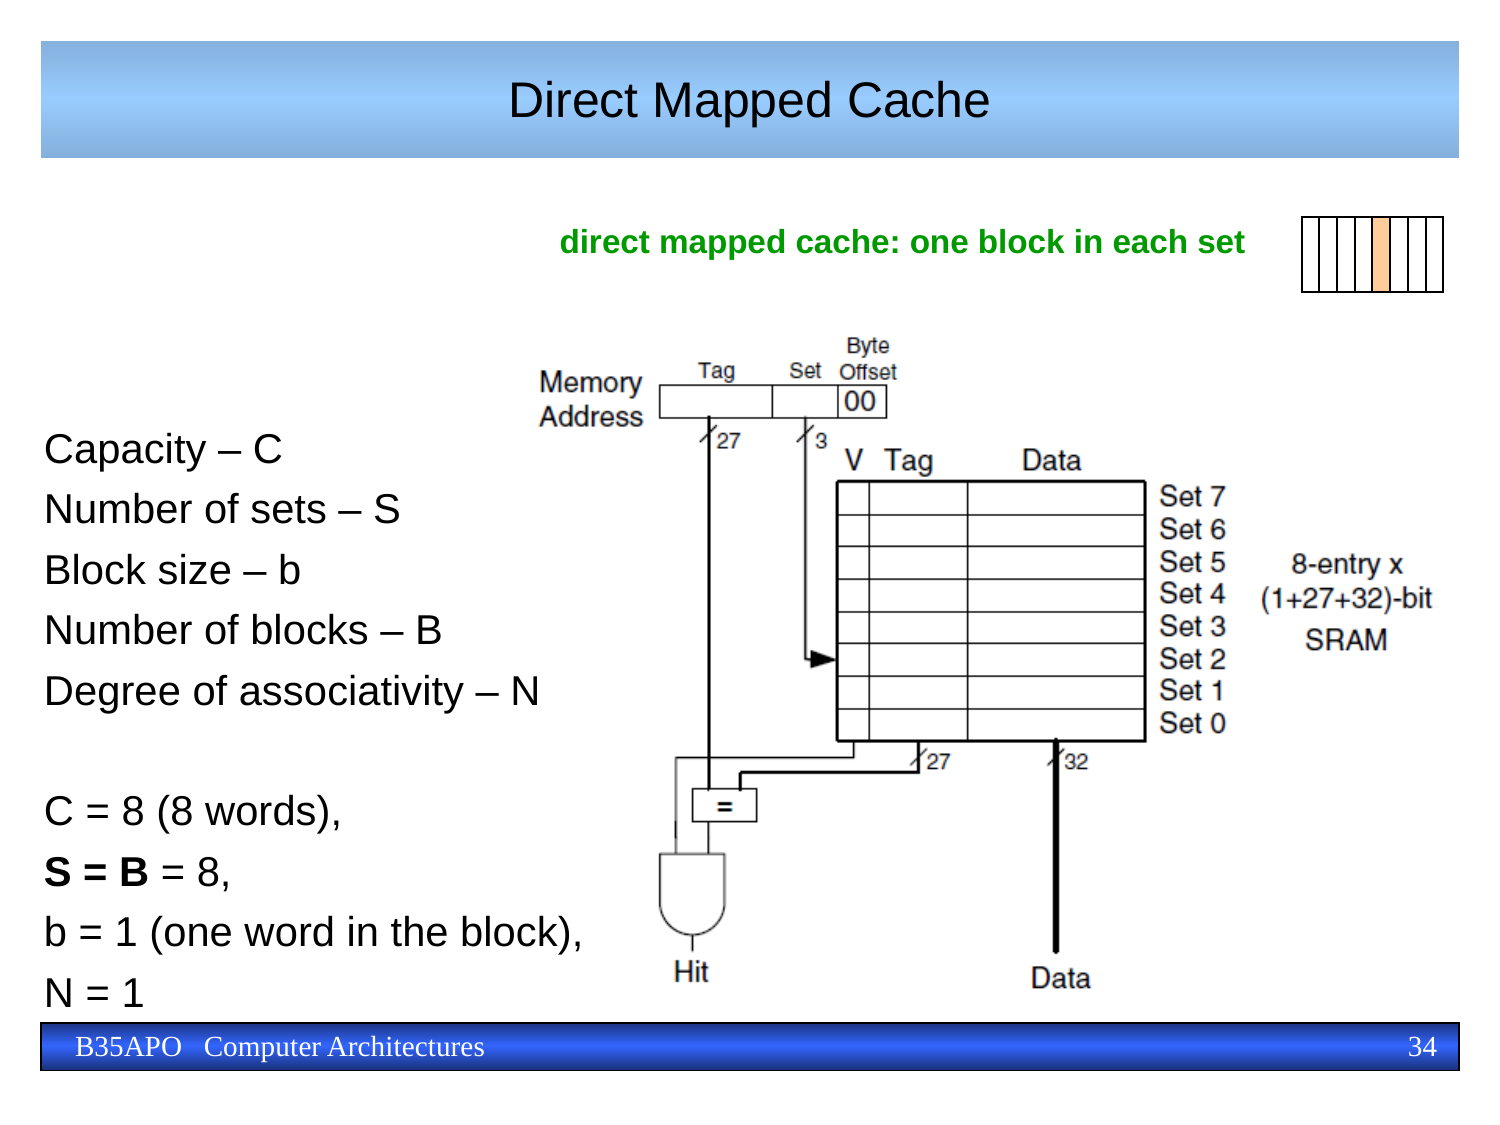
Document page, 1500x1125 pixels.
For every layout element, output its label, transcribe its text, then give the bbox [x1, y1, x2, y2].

table_header [1302, 168, 1319, 216]
text_box Capacity – C Number of sets – S Block size – b Number of blocks – B Degree of associativity – N C = 8 (8 words), S = B = 8, b = 1 (one word in the block), N = 1 [29, 413, 667, 1024]
table_header [1426, 168, 1443, 216]
picture [528, 333, 1447, 1012]
table_cell [1338, 218, 1354, 291]
table_cell [1427, 218, 1442, 291]
table_cell [1356, 218, 1371, 291]
table_cell [1320, 218, 1336, 291]
table_cell [1337, 293, 1372, 345]
text_box direct mapped cache: one block in each set [544, 212, 1288, 315]
table_cell [1391, 218, 1407, 291]
table_header [1390, 168, 1408, 216]
table_cell [1373, 218, 1389, 291]
table_cell [1303, 218, 1318, 291]
table_header [1337, 168, 1355, 216]
table_header [1408, 168, 1426, 216]
table_cell [1372, 293, 1408, 345]
title Direct Mapped Cache [41, 41, 1459, 158]
table_cell [1302, 293, 1337, 345]
table_cell [1408, 293, 1443, 345]
table_header [1319, 168, 1337, 216]
table_header [1355, 168, 1372, 216]
table_header [1372, 168, 1390, 216]
table_cell [1409, 218, 1425, 291]
